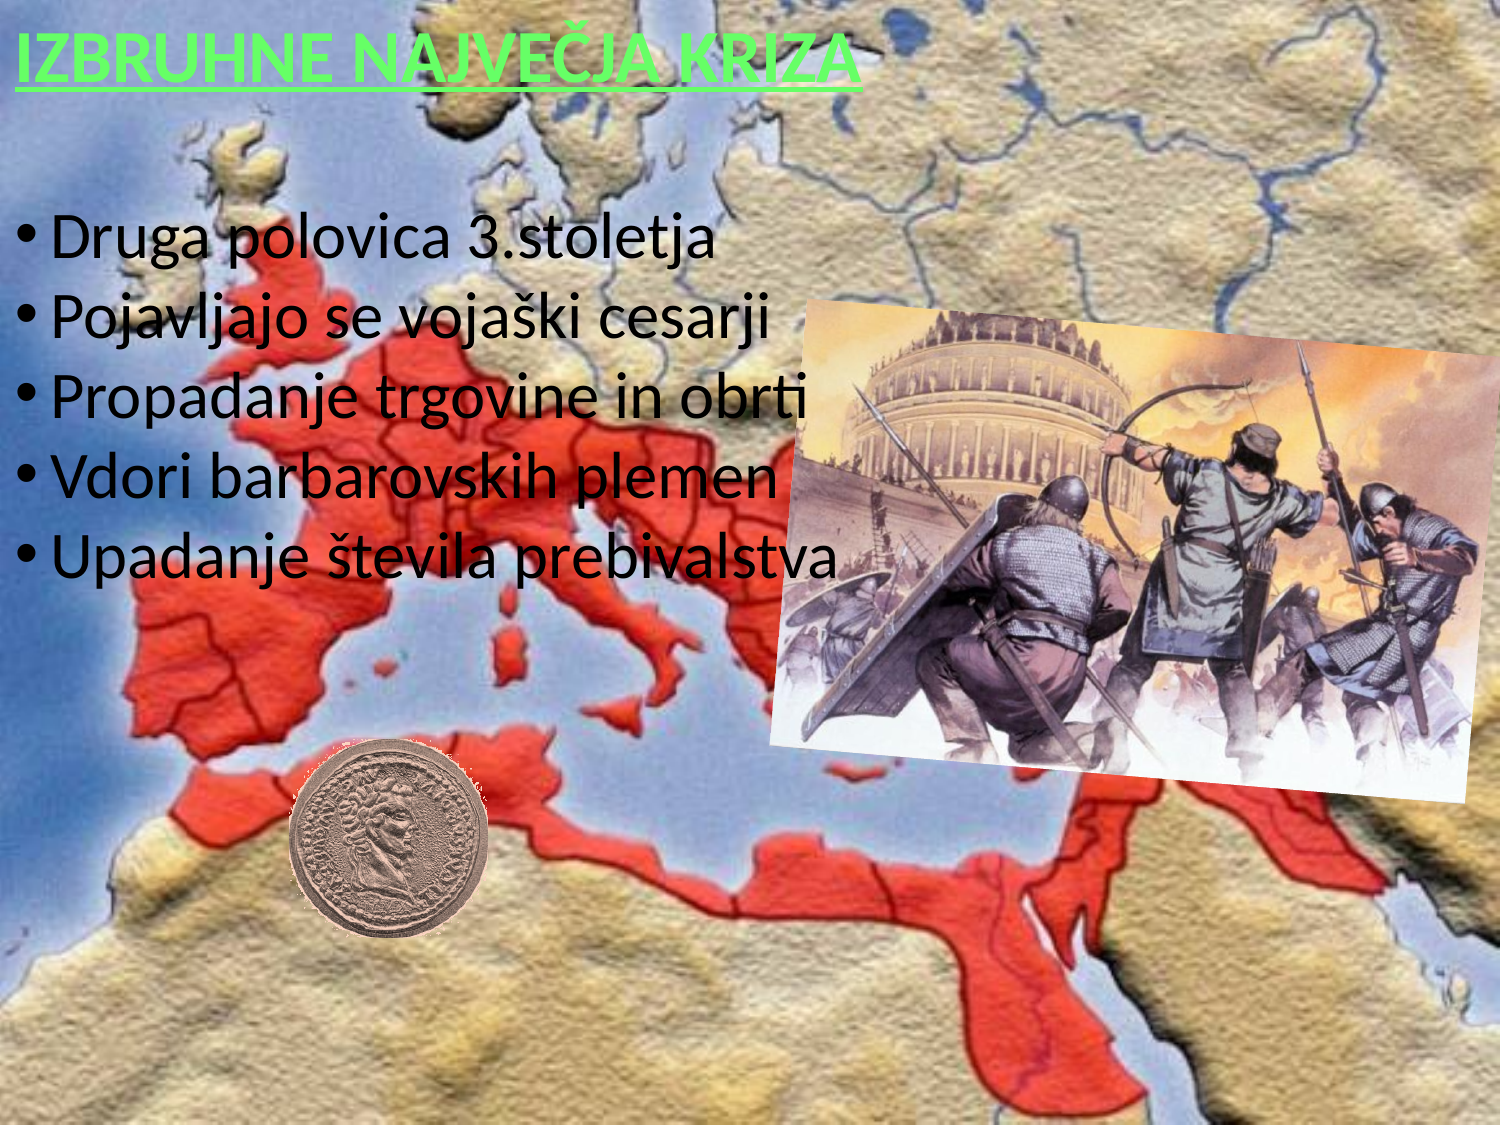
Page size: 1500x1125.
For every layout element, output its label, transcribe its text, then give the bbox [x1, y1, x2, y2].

text_box IZBRUHNE NAJVEČJA KRIZA [0, 0, 987, 105]
text_box Druga polovica 3.stoletja Pojavljajo se vojaški cesarji Propadanje trgovine in obrti Vdori barbarovskih plemen Upadanje števila prebivalstva [0, 184, 1128, 920]
picture [0, 0, 1500, 1125]
